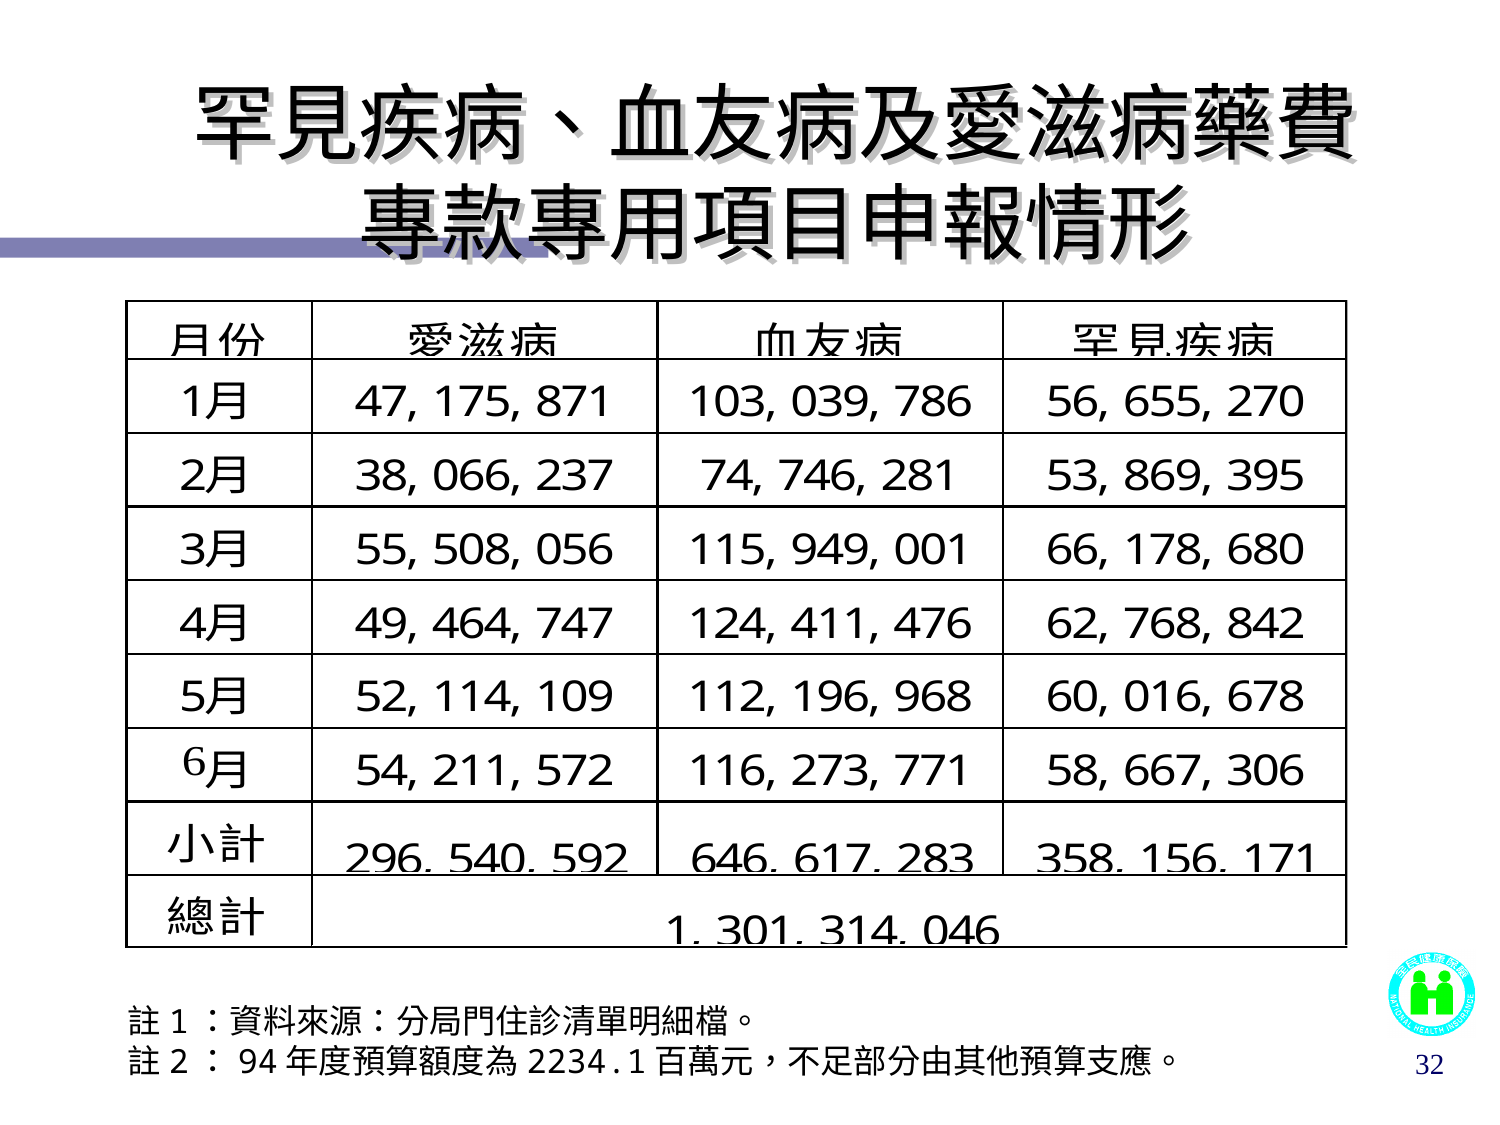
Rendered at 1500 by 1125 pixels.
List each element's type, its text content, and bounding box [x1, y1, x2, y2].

title 罕見疾病、血友病及愛滋病藥費 專款專用項目申報情形 [137, 62, 1413, 250]
text_box 註1：資料來源：分局門住診清單明細檔。 註2：94年度預算額度為2234.1百萬元，不足部分由其他預算支應。 [112, 992, 1300, 1088]
chart [125, 299, 1351, 951]
text_box [1400, 1037, 1476, 1125]
